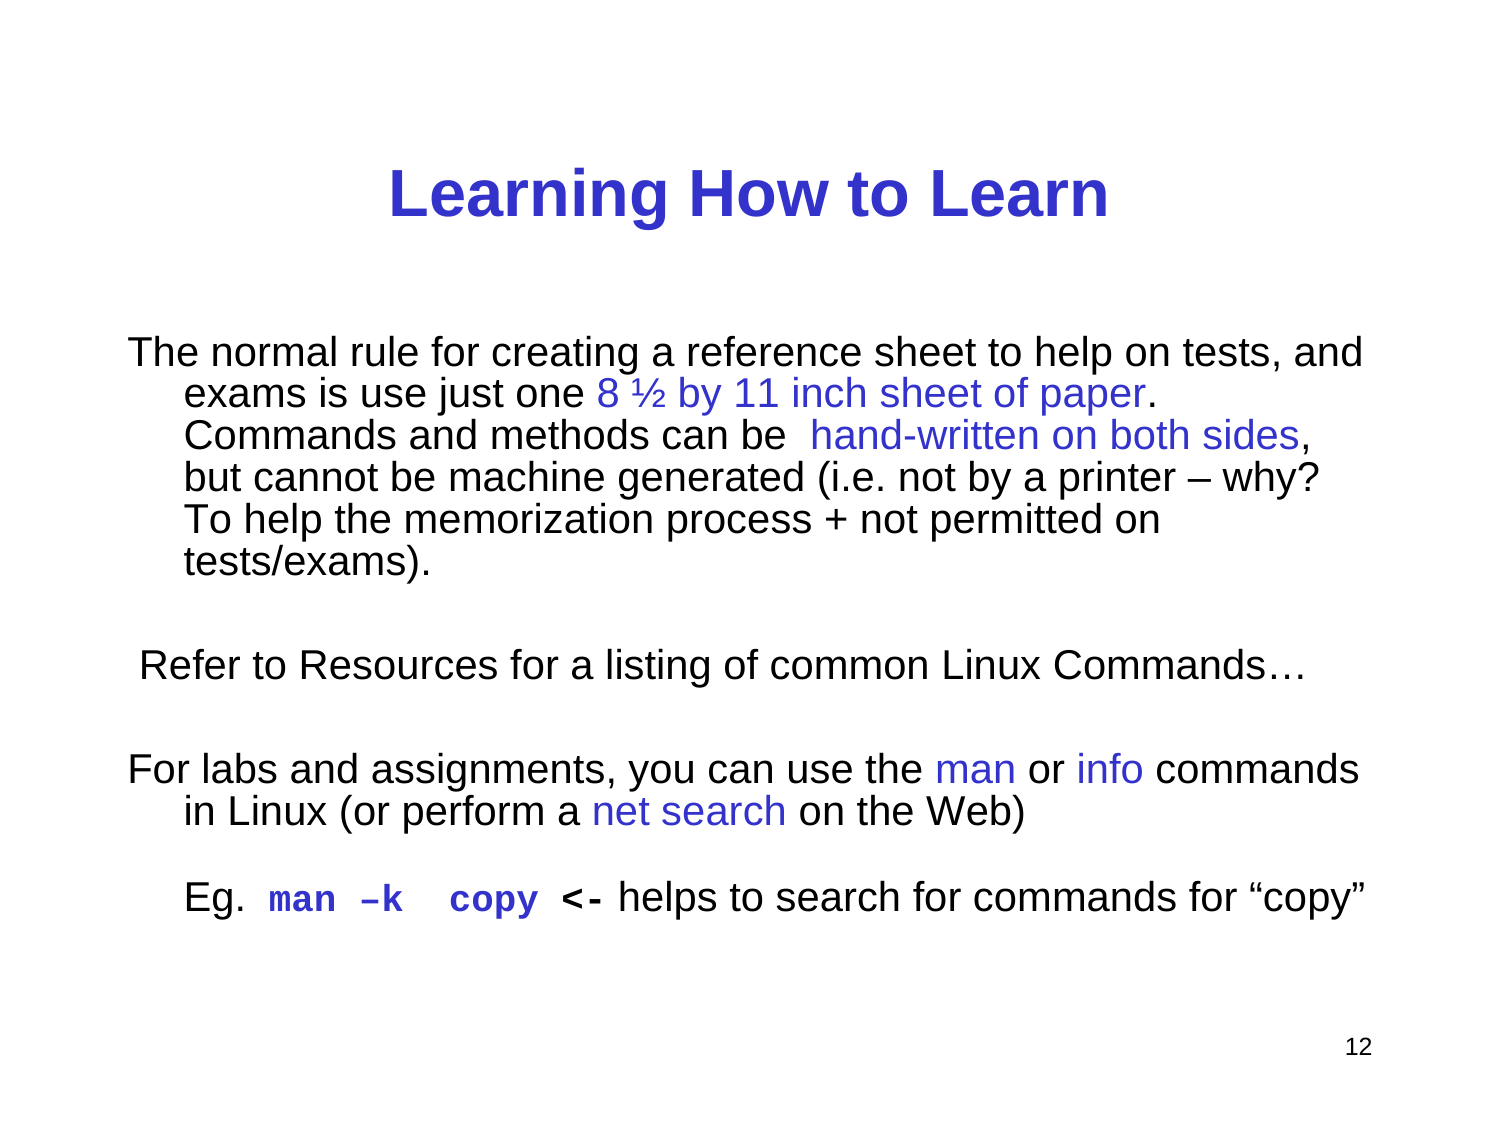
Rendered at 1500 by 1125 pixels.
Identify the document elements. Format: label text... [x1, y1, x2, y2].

list The normal rule for creating a reference sheet to help on tests, and exams is use just one 8 ½ by 11 inch sheet of paper. Commands and methods can be hand-written on both sides, but cannot be machine generated (i.e. not by a printer – why? To help the memorization process + not permitted on tests/exams). Refer to Resources for a listing of common Linux Commands… For labs and assignments, you can use the man or info commands in Linux (or perform a net search on the Web) Eg. man –k copy <- helps to search for commands for “copy” [112, 324, 1388, 1001]
title Learning How to Learn [112, 99, 1388, 288]
